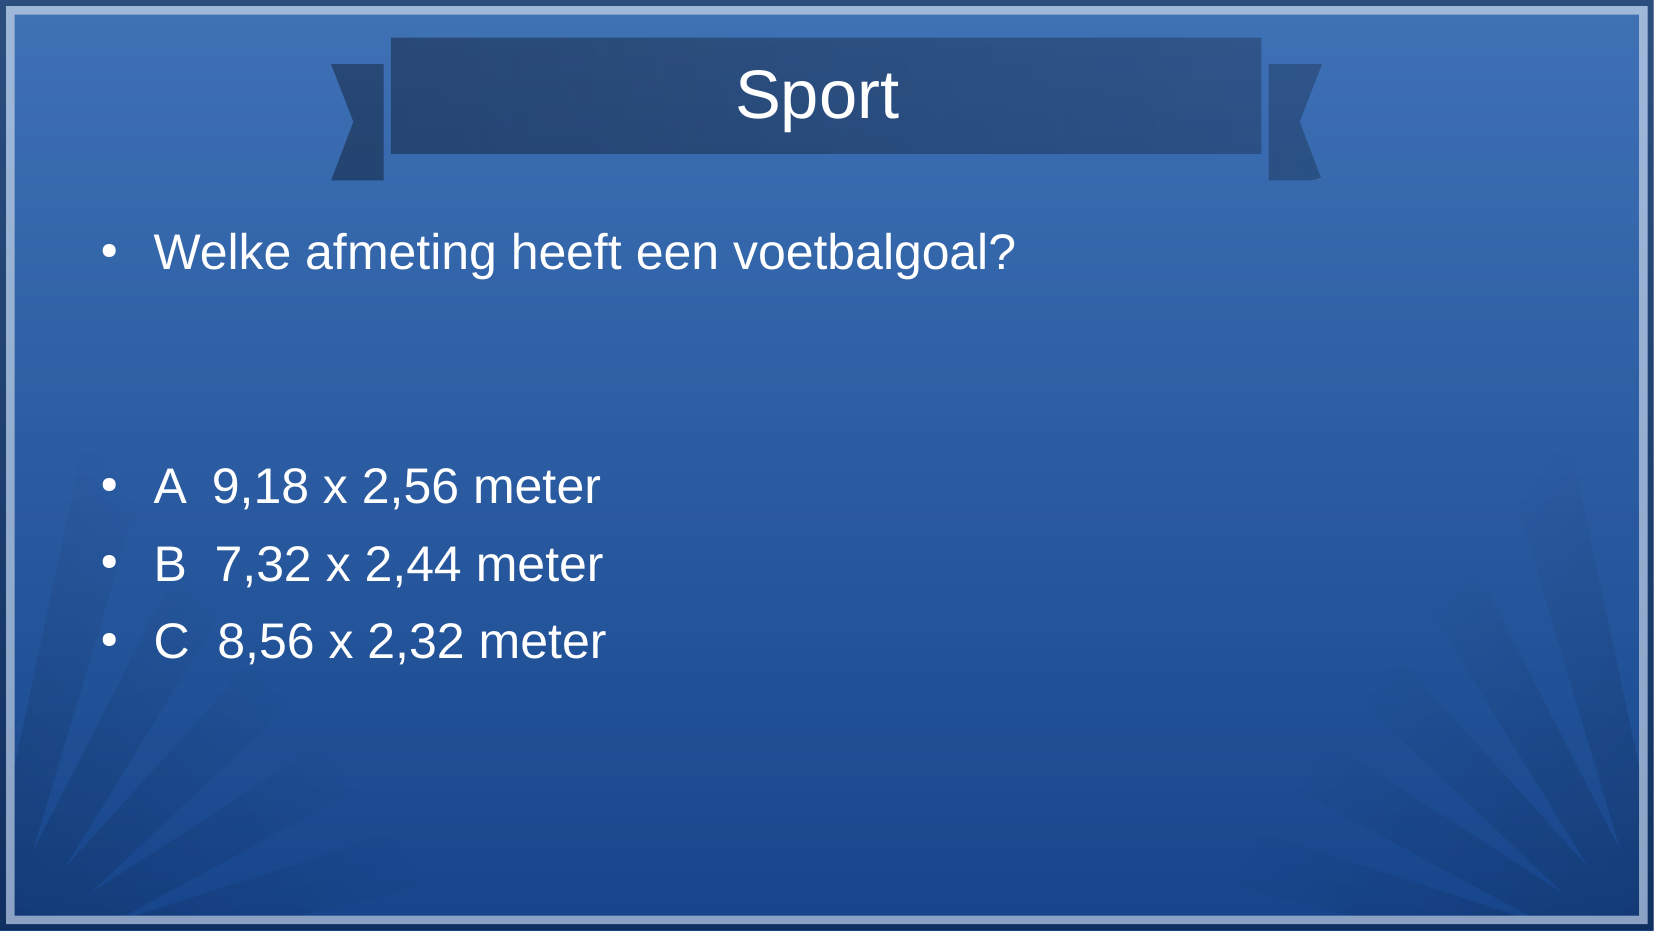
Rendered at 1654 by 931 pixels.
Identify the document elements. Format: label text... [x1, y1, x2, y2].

title Sport [389, 35, 1264, 154]
list Welke afmeting heeft een voetbalgoal? A 9,18 x 2,56 meter B 7,32 x 2,44 meter C 8,56 x 2,32 meter [82, 224, 1571, 848]
